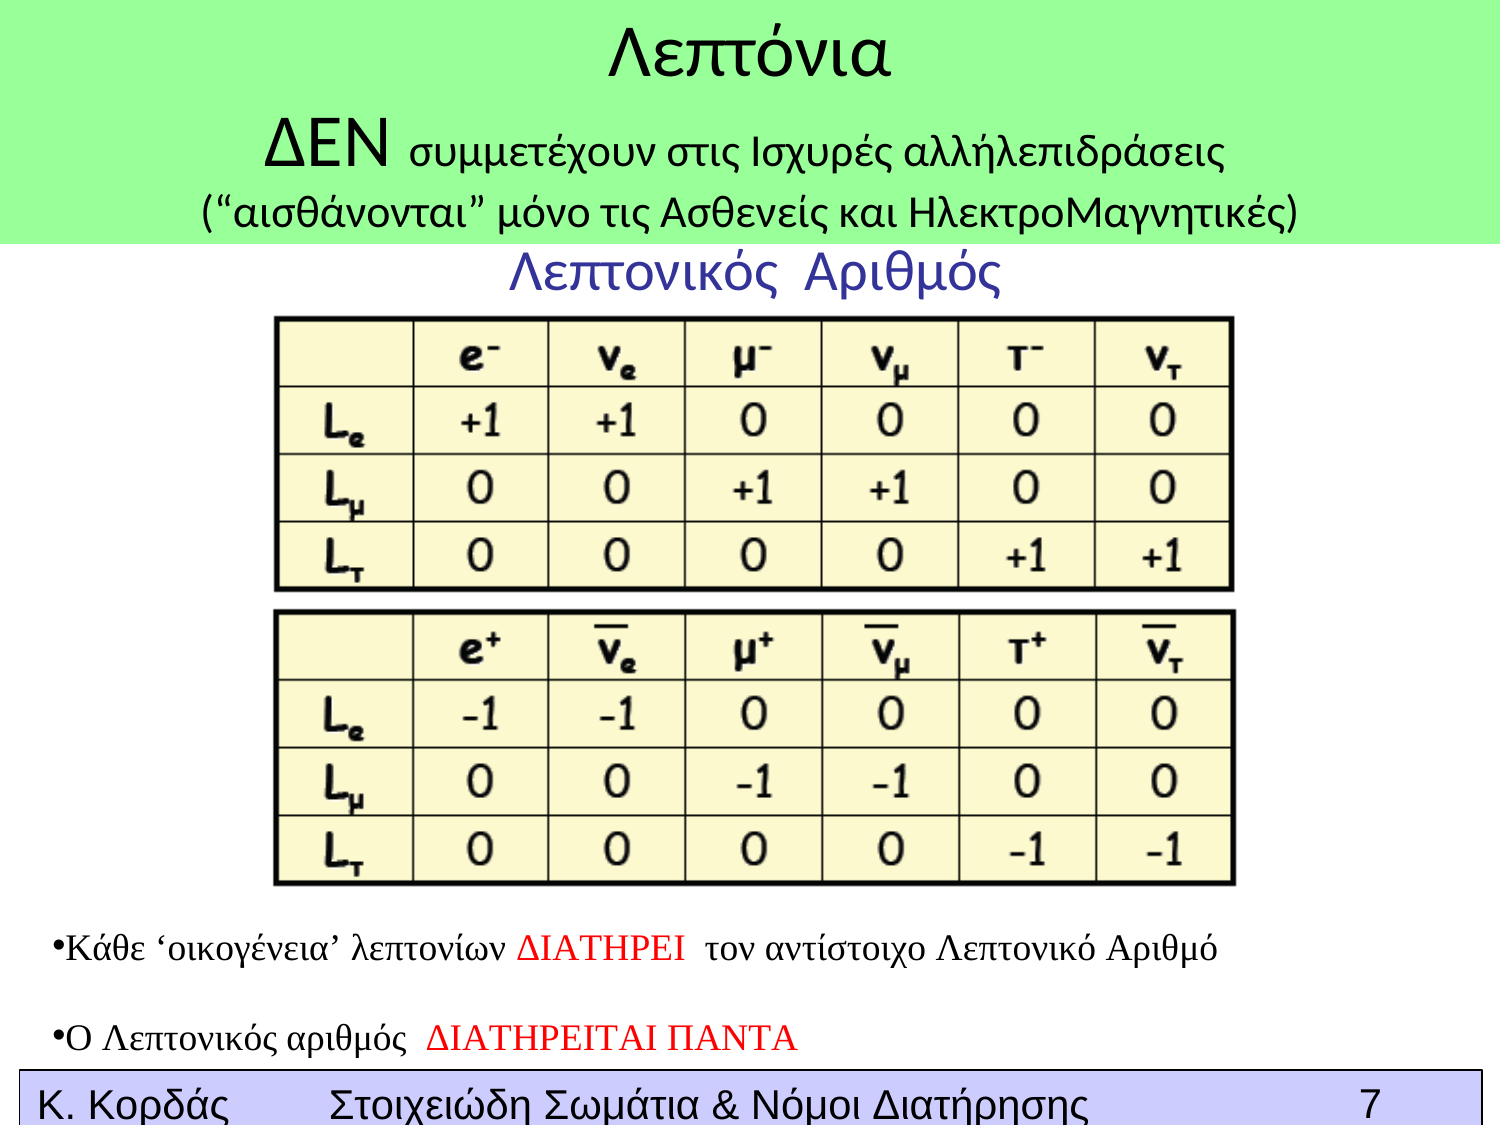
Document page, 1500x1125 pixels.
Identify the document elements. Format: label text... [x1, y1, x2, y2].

text_box Λεπτονικός Αριθμός [80, 224, 1432, 316]
picture [267, 309, 1246, 598]
text_box Λεπτόνια ΔΕΝ συμμετέχουν στις Ισχυρές αλλήλεπιδράσεις (“αισθάνονται” μόνο τις Ασθενείς και ΗλεκτροΜαγνητικές) [0, 0, 1500, 244]
text_box Κάθε ‘οικογένεια’ λεπτονίων ΔΙΑΤΗΡΕΙ τον αντίστοιχο Λεπτονικό Αριθμό Ο Λεπτονικός αριθμός ΔΙΑΤΗΡΕΙΤΑΙ ΠΑΝΤΑ [37, 914, 1500, 1066]
picture [270, 604, 1244, 894]
